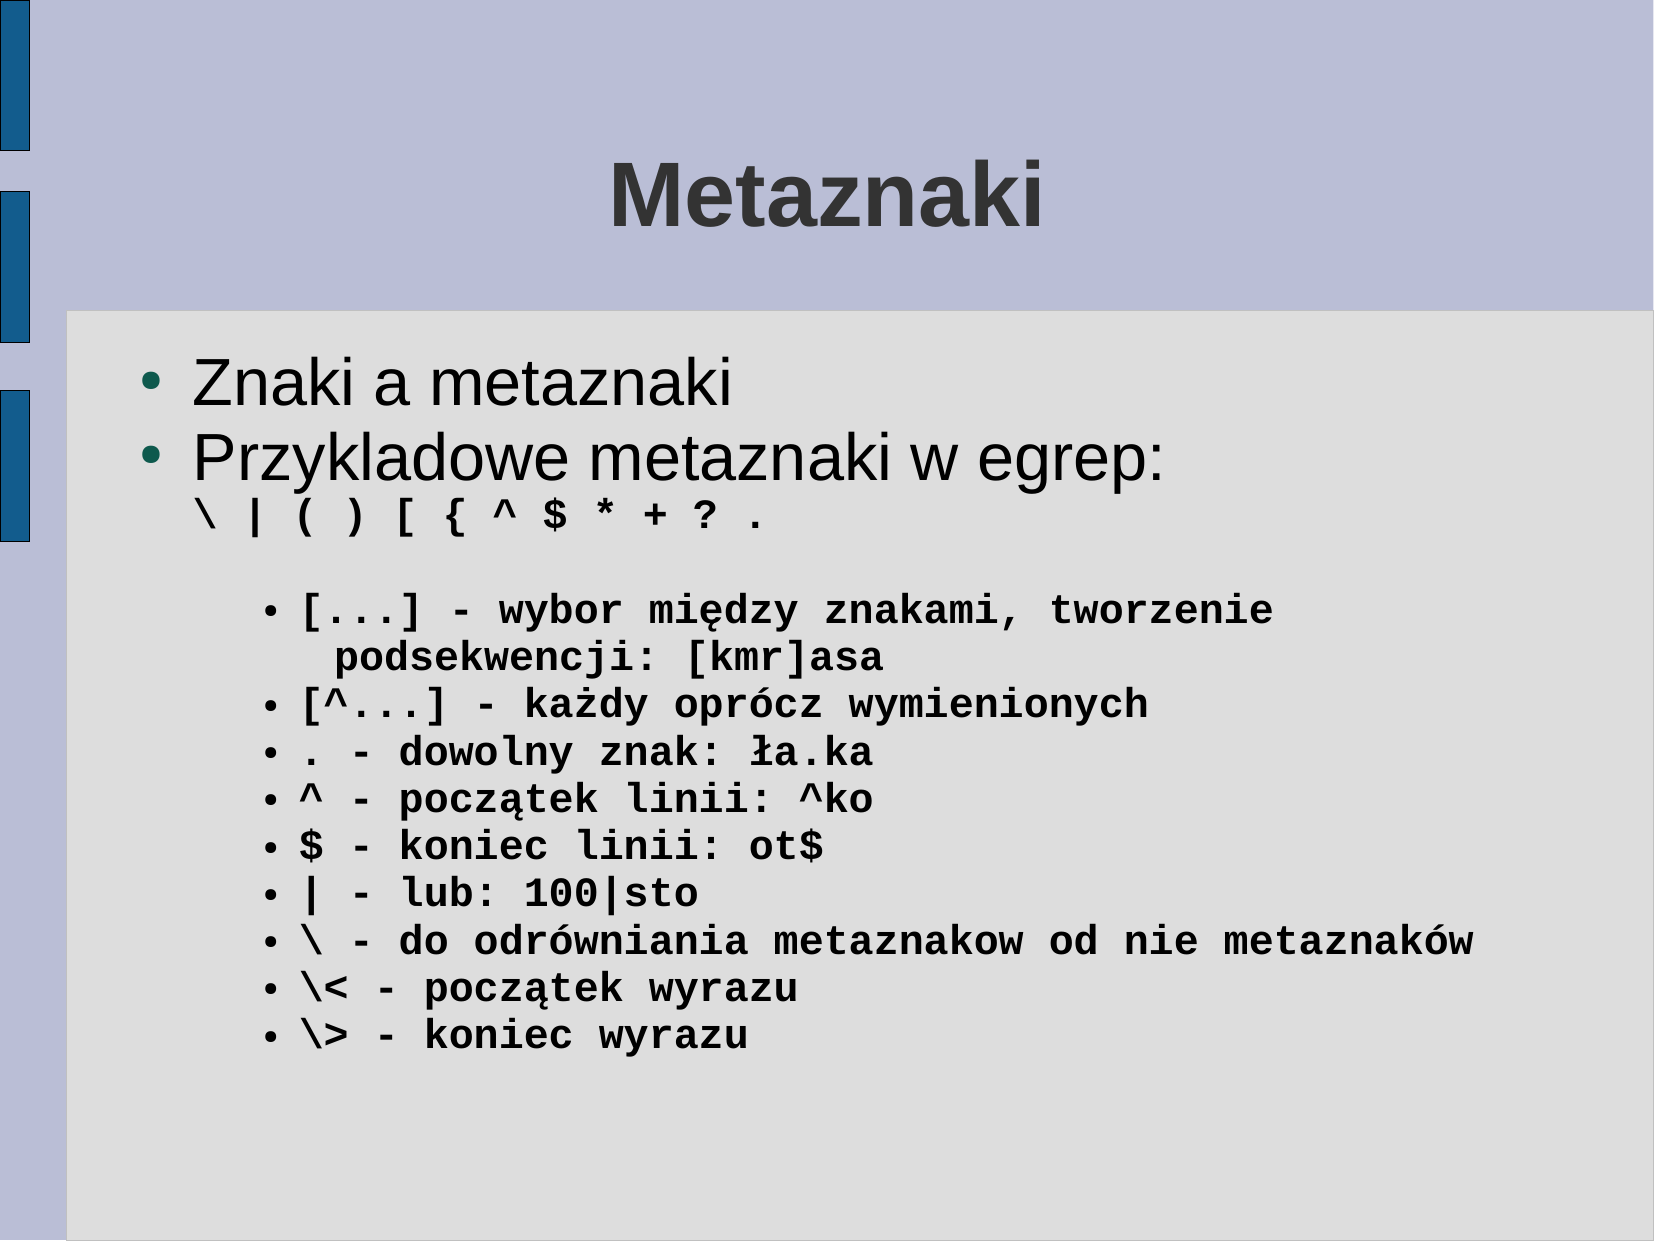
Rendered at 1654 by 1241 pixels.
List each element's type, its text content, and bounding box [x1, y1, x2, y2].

title Metaznaki [121, 91, 1534, 299]
list Znaki a metaznaki Przykladowe metaznaki w egrep: \ | ( ) [ { ^ $ * + ? . [...] - wybor między znakami, tworzenie podsekwencji: [kmr]asa [^...] - każdy oprócz wymienionych . - dowolny znak: ła.ka ^ - początek linii: ^ko $ - koniec linii: ot$ | - lub: 100|sto \ - do odrówniania metaznakow od nie metaznaków \< - początek wyrazu \> - koniec wyrazu [121, 344, 1534, 1241]
